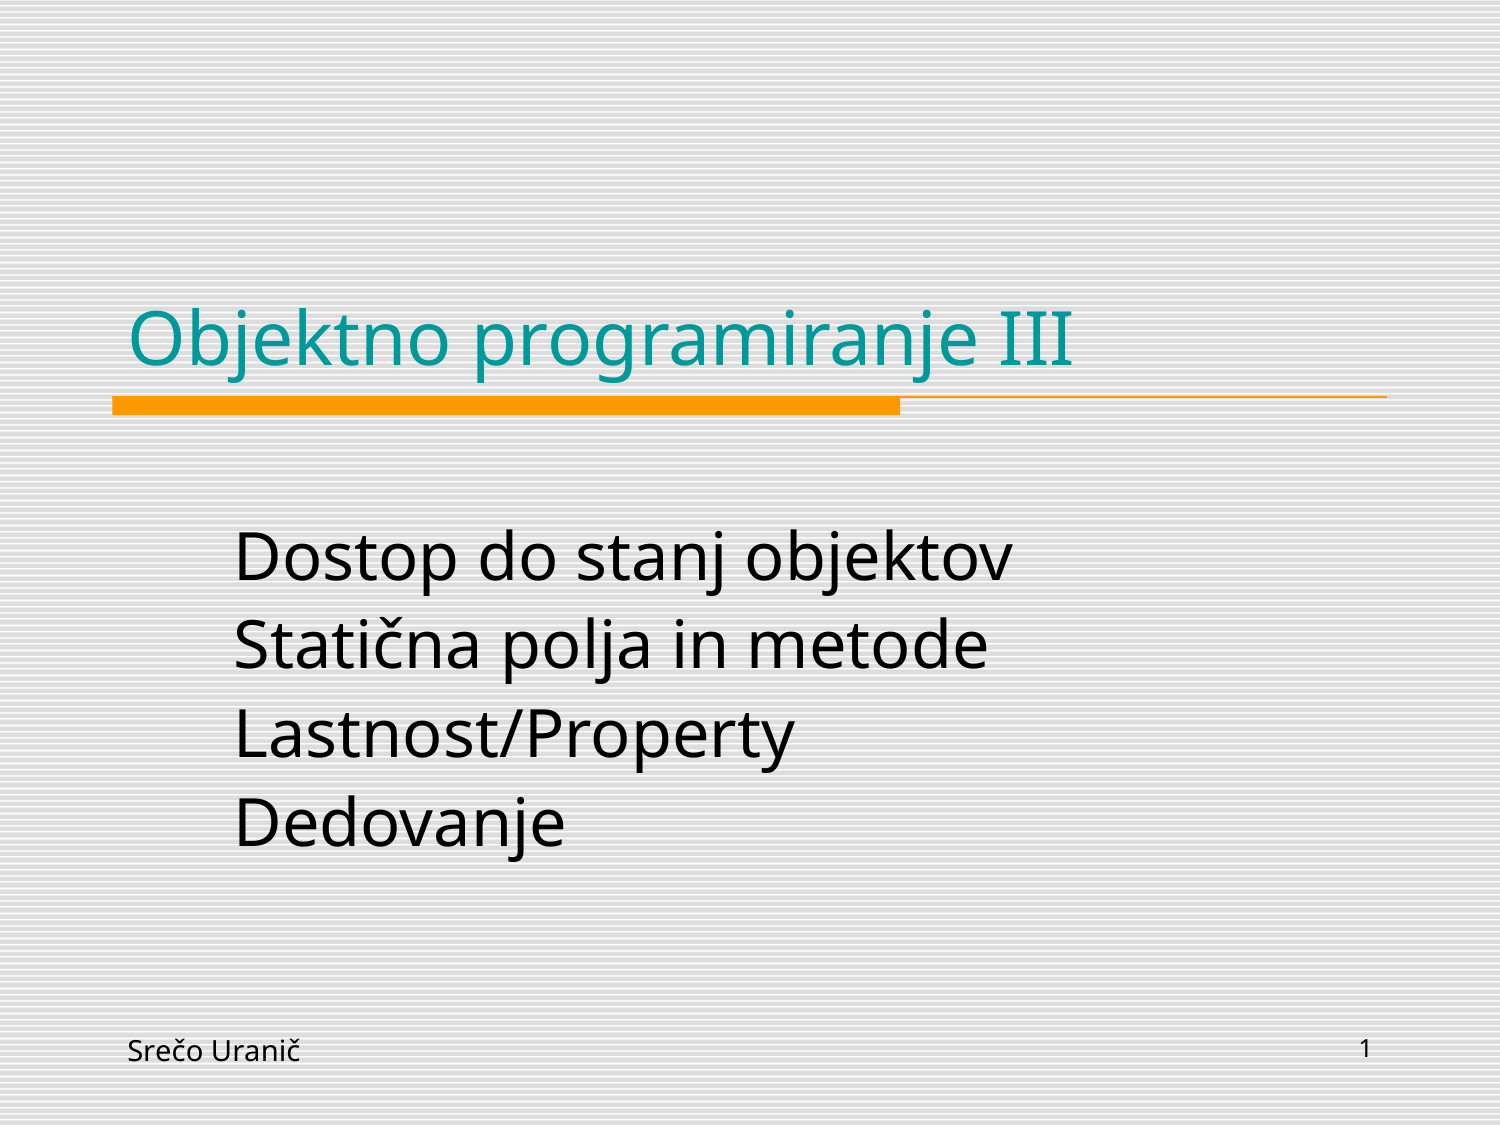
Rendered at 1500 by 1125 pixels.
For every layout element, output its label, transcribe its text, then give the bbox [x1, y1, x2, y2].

text_box Srečo Uranič [112, 1025, 426, 1083]
picture [0, 0, 1500, 1125]
title Objektno programiranje III [112, 162, 1388, 388]
text_box Dostop do stanj objektov Statična polja in metode Lastnost/Property Dedovanje [218, 515, 1369, 869]
text_box <number> [1074, 1025, 1388, 1101]
